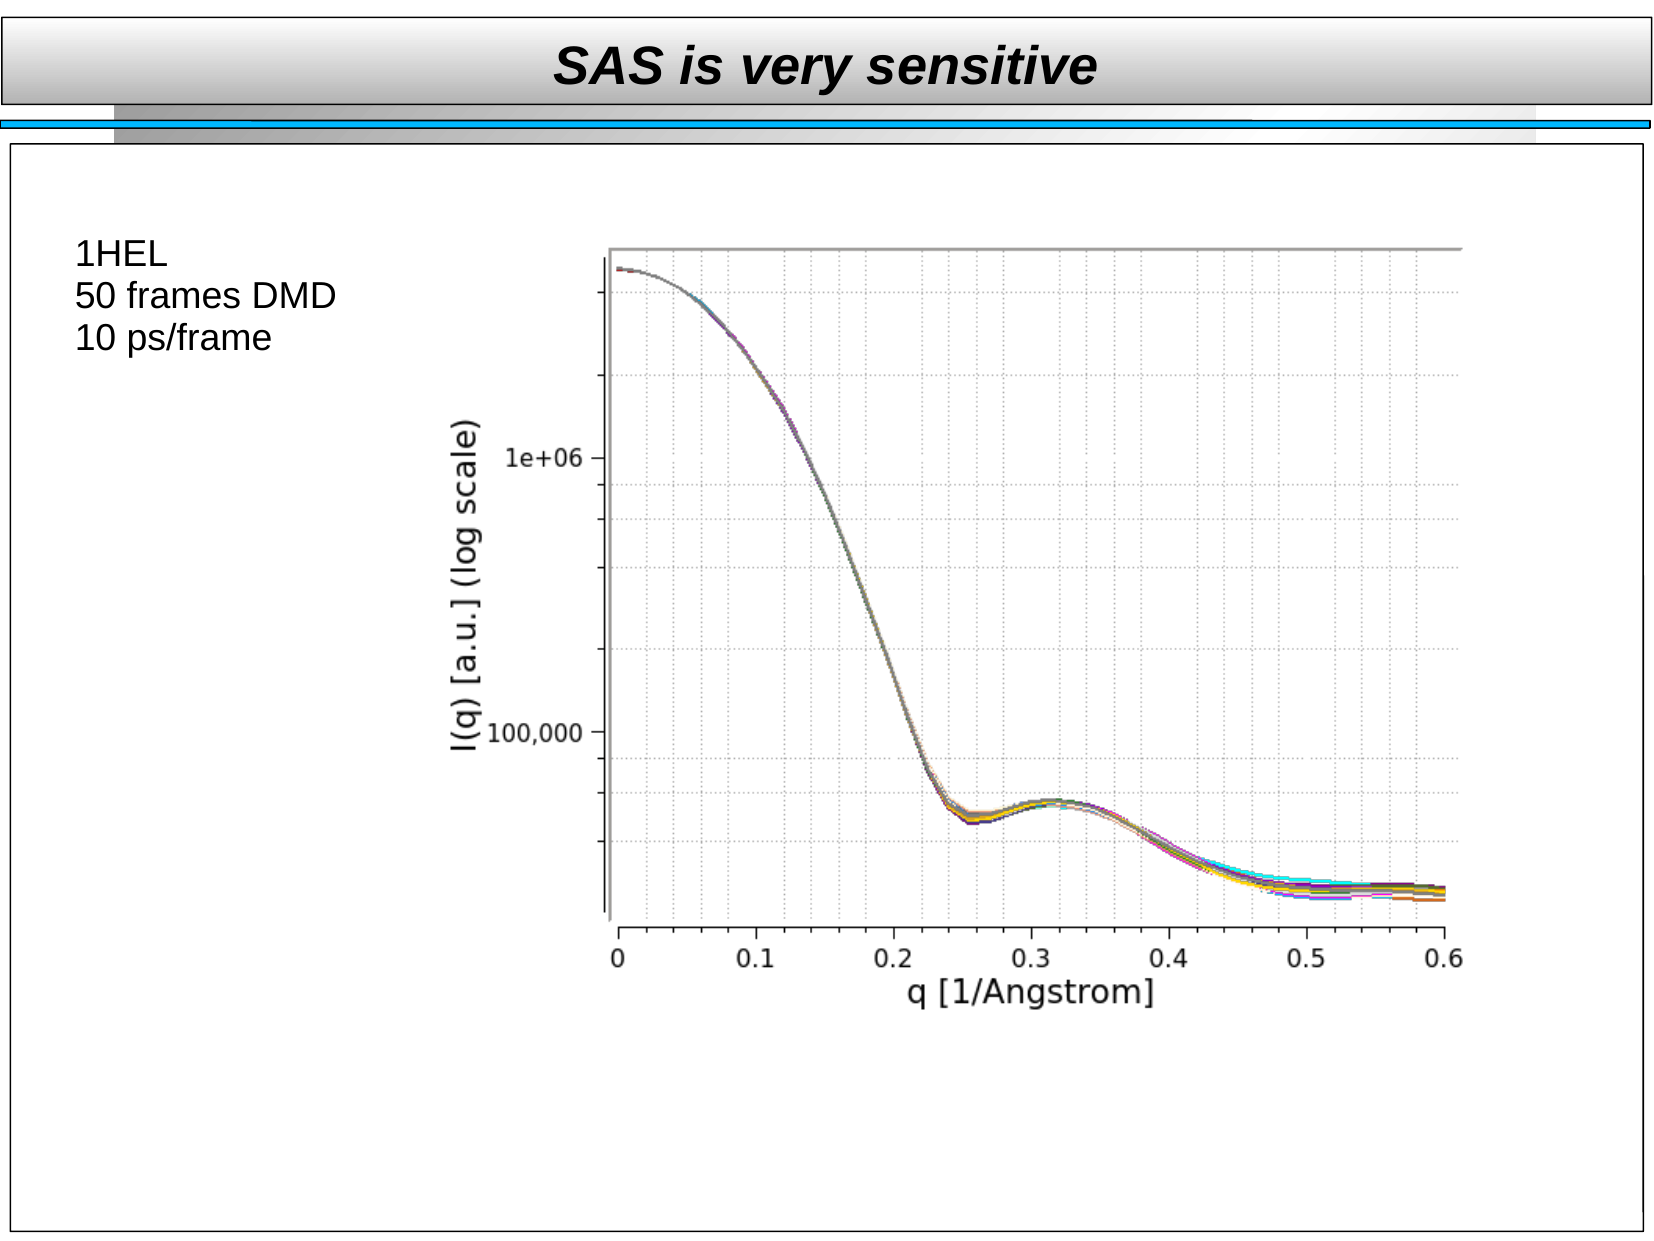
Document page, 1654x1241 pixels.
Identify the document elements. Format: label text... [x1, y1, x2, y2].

picture [432, 234, 1477, 1016]
text_box SAS is very sensitive [1, 17, 1652, 105]
text_box 1HEL 50 frames DMD 10 ps/frame [60, 225, 352, 408]
text_box [0, 120, 1651, 129]
